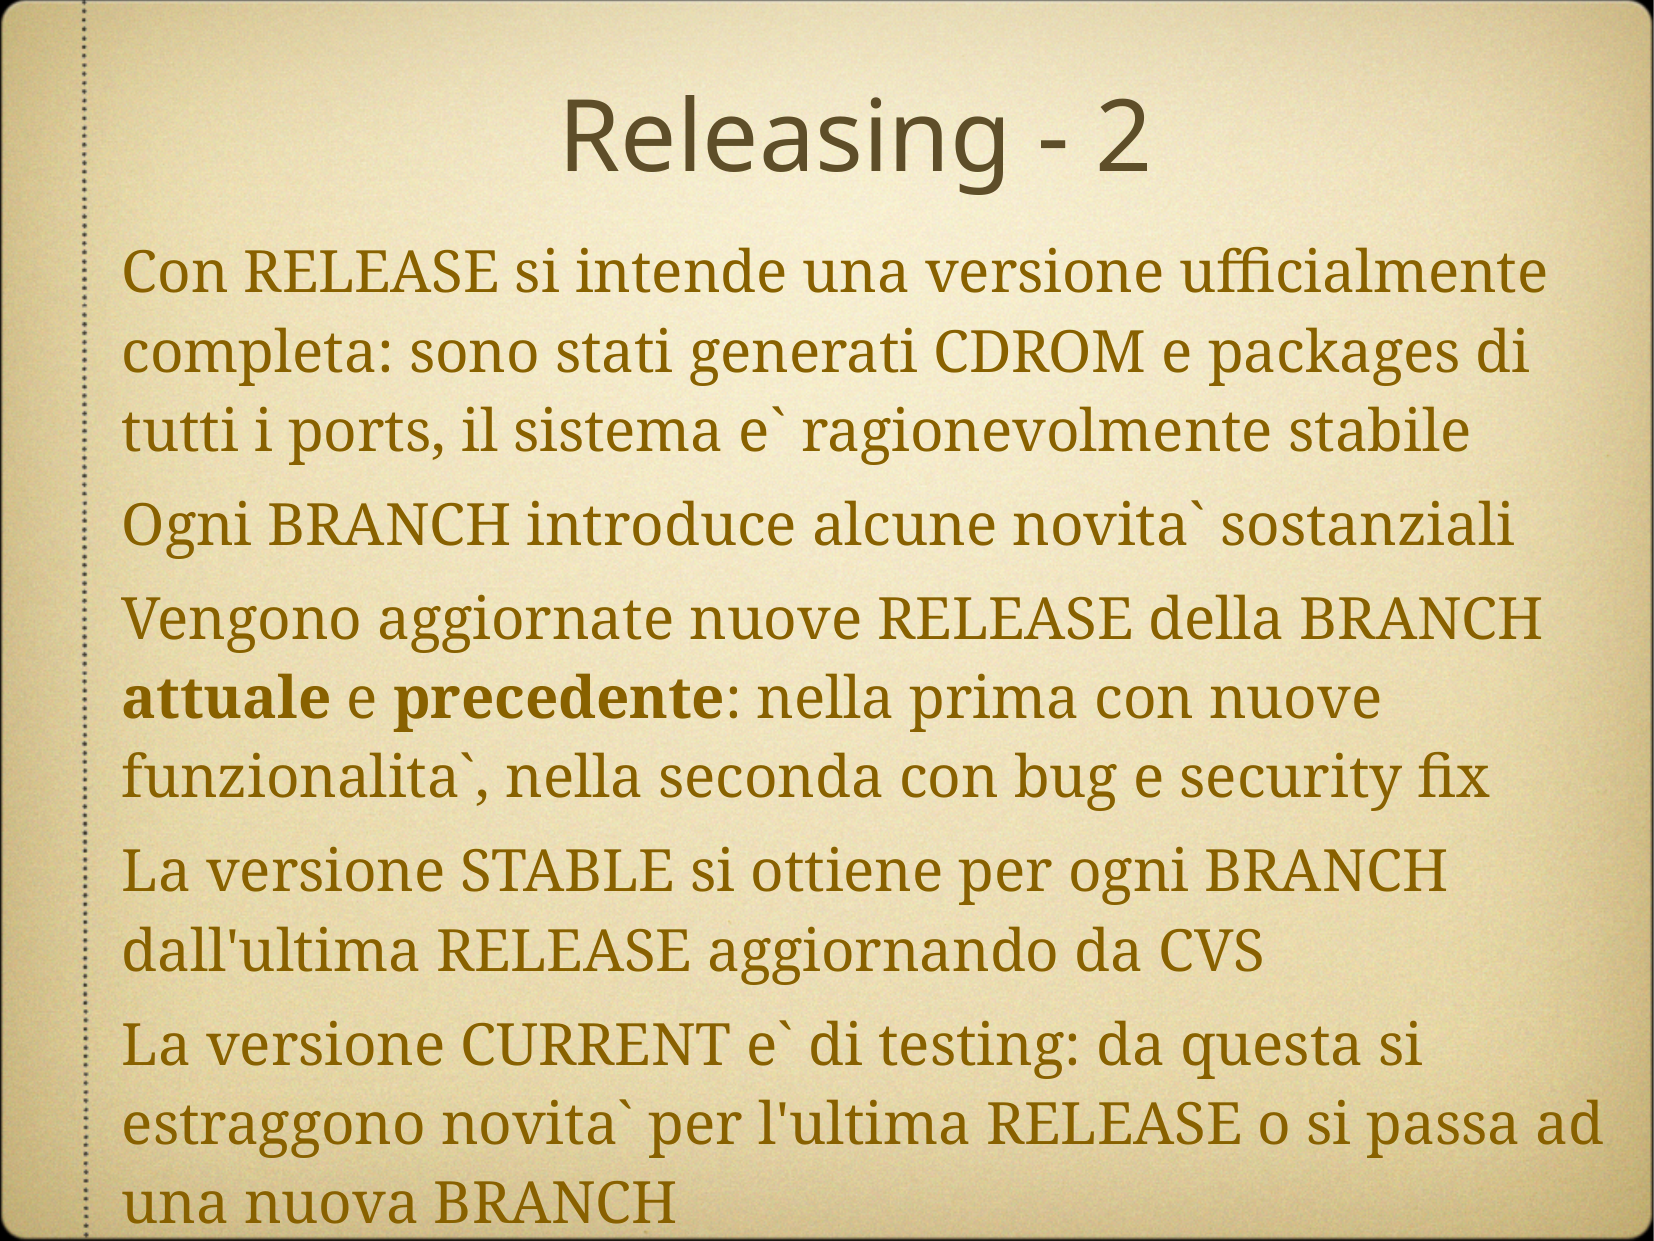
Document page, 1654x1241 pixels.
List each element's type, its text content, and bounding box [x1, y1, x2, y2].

title Releasing - 2 [118, 0, 1595, 265]
picture [0, 0, 1654, 1241]
list Con RELEASE si intende una versione ufficialmente completa: sono stati generati CDROM e packages di tutti i ports, il sistema e` ragionevolmente stabile Ogni BRANCH introduce alcune novita` sostanziali Vengono aggiornate nuove RELEASE della BRANCH attuale e precedente: nella prima con nuove funzionalita`, nella seconda con bug e security fix La versione STABLE si ottiene per ogni BRANCH dall'ultima RELEASE aggiornando da CVS La versione CURRENT e` di testing: da questa si estraggono novita` per l'ultima RELEASE o si passa ad una nuova BRANCH [121, 230, 1612, 1161]
